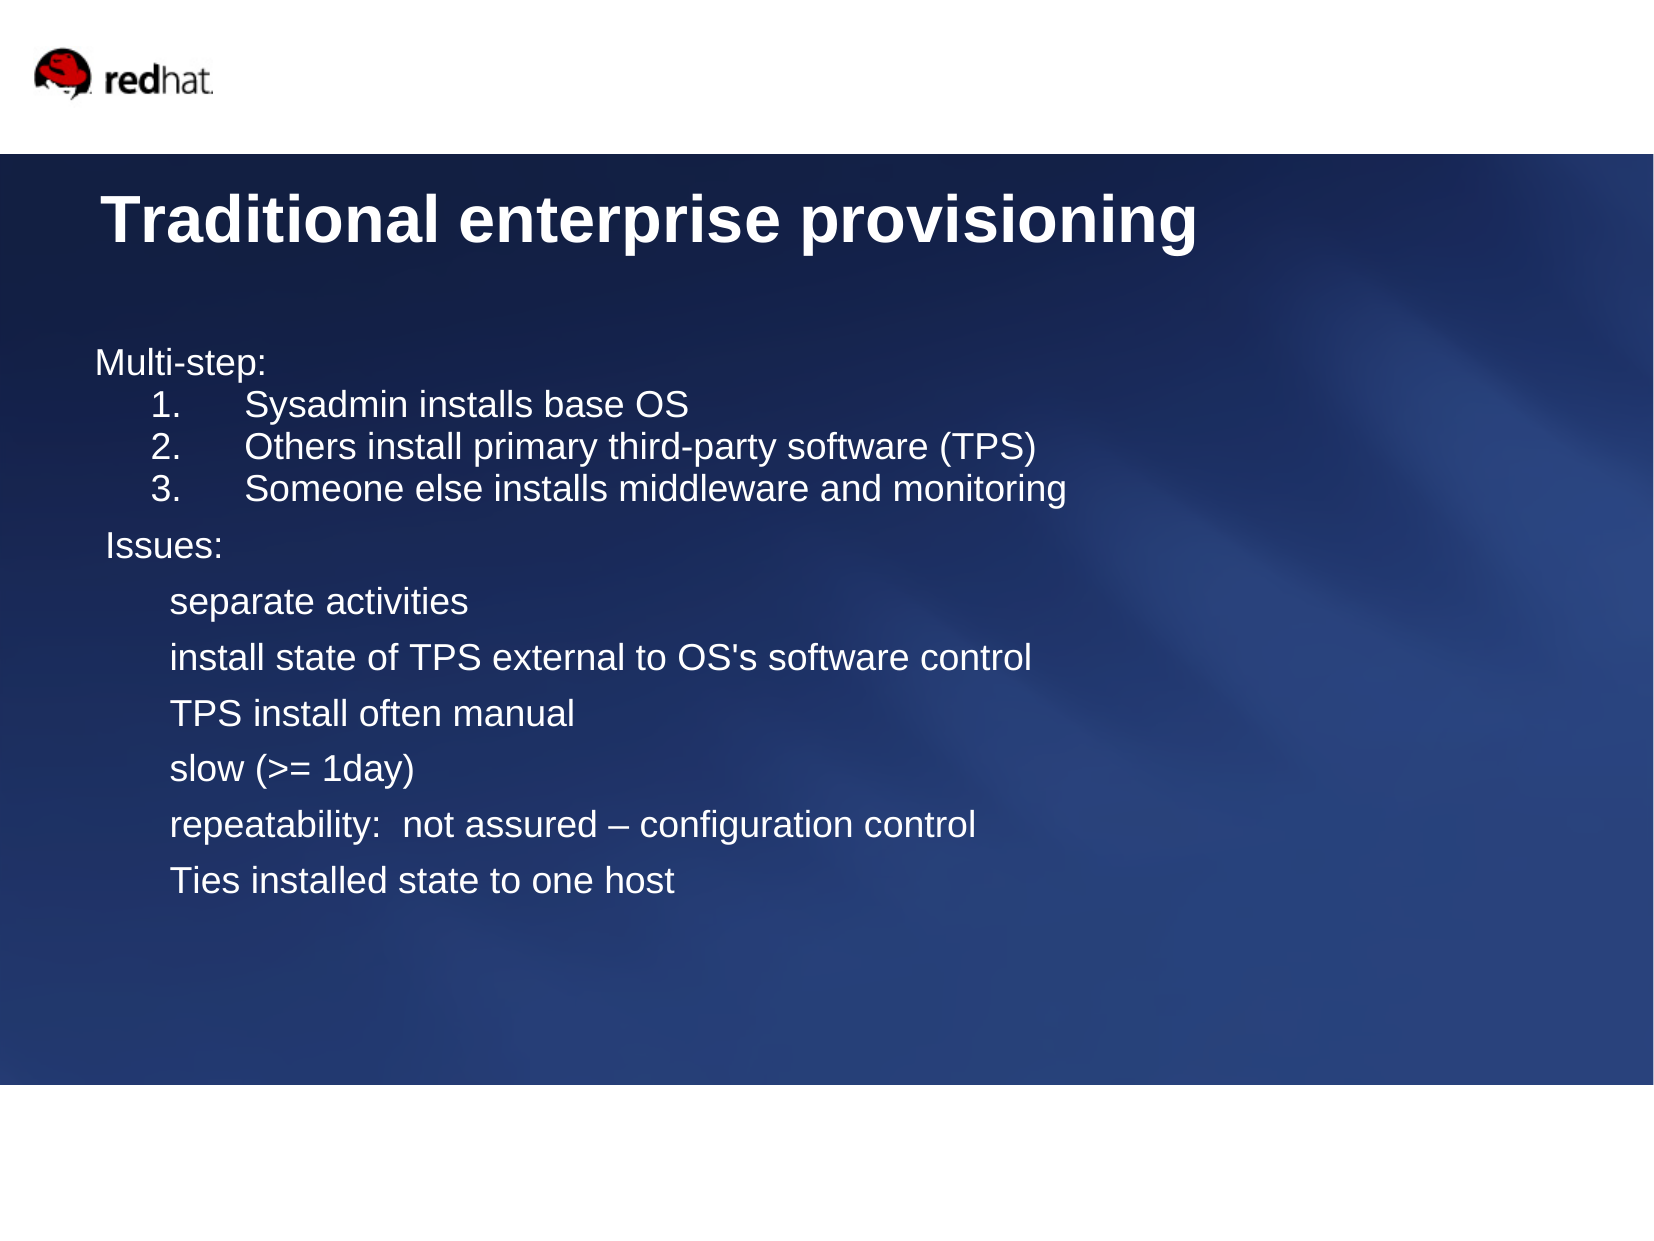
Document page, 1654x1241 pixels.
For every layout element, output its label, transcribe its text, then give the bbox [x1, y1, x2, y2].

list Multi-step: 1. Sysadmin installs base OS 2. Others install primary third-party software (TPS) 3. Someone else installs middleware and monitoring Issues: separate activities install state of TPS external to OS's software control TPS install often manual slow (>= 1day) repeatability: not assured – configuration control Ties installed state to one host [94, 341, 1501, 1119]
picture [33, 46, 213, 108]
title Traditional enterprise provisioning [100, 164, 1506, 275]
picture [0, 154, 1654, 1085]
